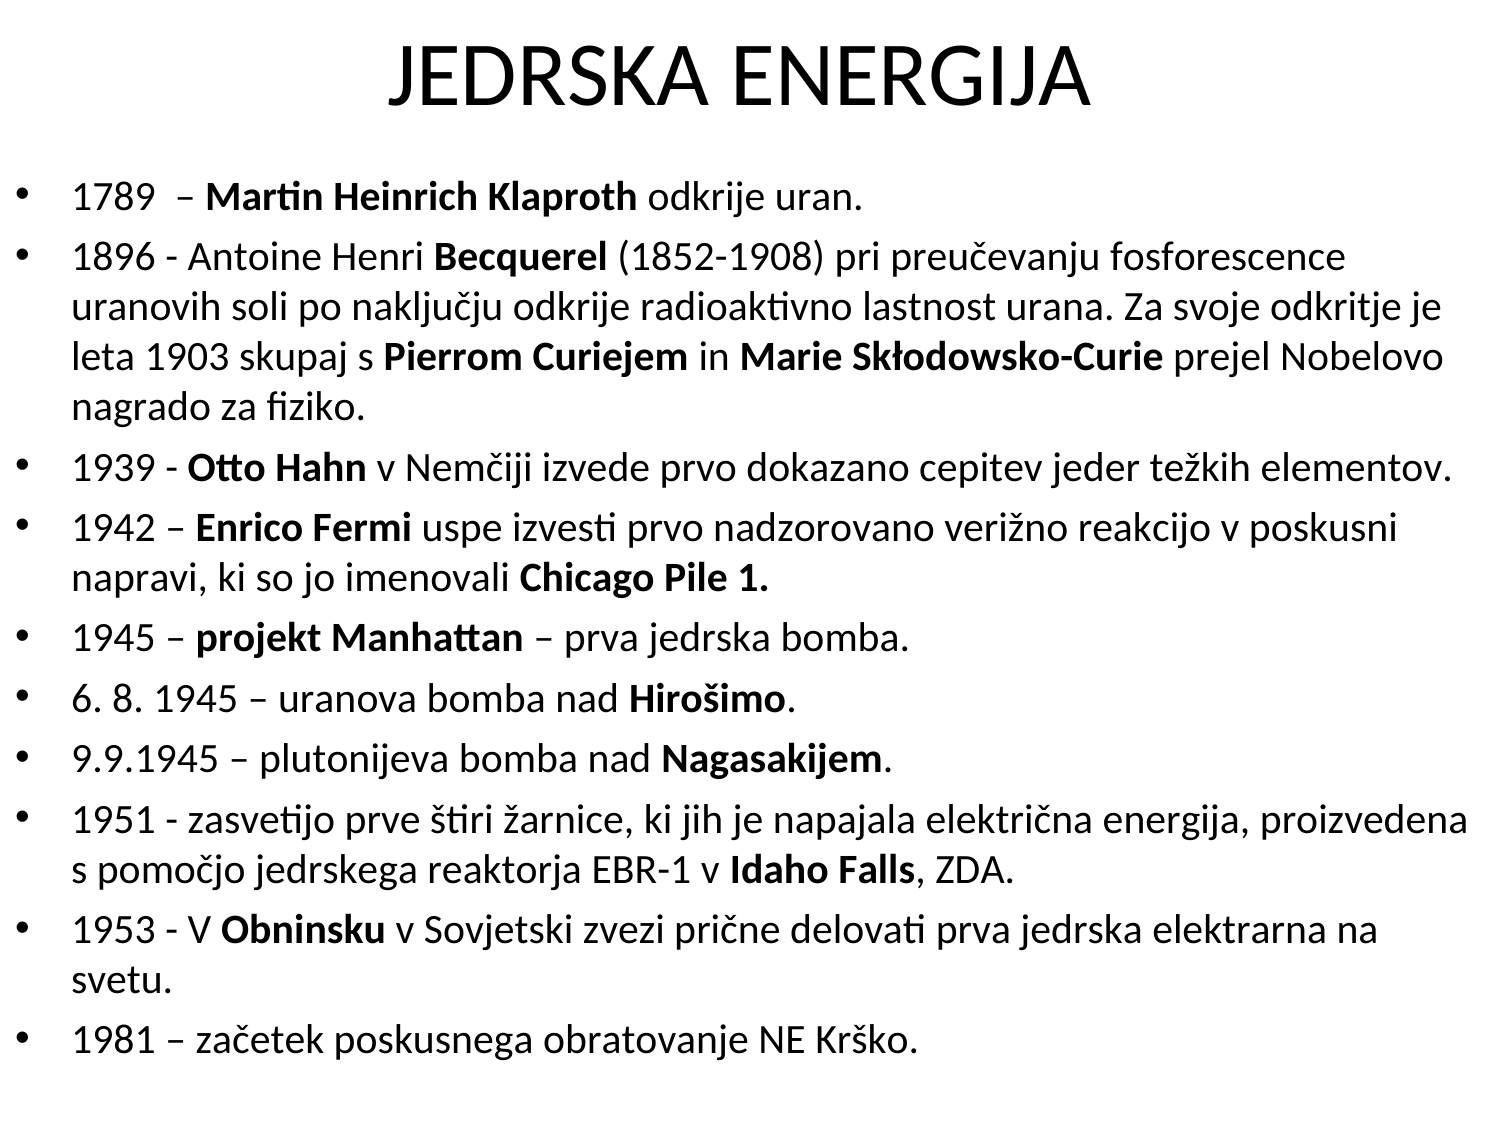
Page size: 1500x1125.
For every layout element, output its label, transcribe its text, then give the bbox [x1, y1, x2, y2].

text_box 1789 – Martin Heinrich Klaproth odkrije uran. 1896 - Antoine Henri Becquerel (1852-1908) pri preučevanju fosforescence uranovih soli po naključju odkrije radioaktivno lastnost urana. Za svoje odkritje je leta 1903 skupaj s Pierrom Curiejem in Marie Skłodowsko-Curie prejel Nobelovo nagrado za fiziko. 1939 - Otto Hahn v Nemčiji izvede prvo dokazano cepitev jeder težkih elementov. 1942 – Enrico Fermi uspe izvesti prvo nadzorovano verižno reakcijo v poskusni napravi, ki so jo imenovali Chicago Pile 1. 1945 – projekt Manhattan – prva jedrska bomba. 6. 8. 1945 – uranova bomba nad Hirošimo. 9.9.1945 – plutonijeva bomba nad Nagasakijem. 1951 - zasvetijo prve štiri žarnice, ki jih je napajala električna energija, proizvedena s pomočjo jedrskega reaktorja EBR-1 v Idaho Falls, ZDA. 1953 - V Obninsku v Sovjetski zvezi prične delovati prva jedrska elektrarna na svetu. 1981 – začetek poskusnega obratovanje NE Krško. [0, 160, 1500, 1125]
text_box JEDRSKA ENERGIJA [64, 0, 1415, 138]
